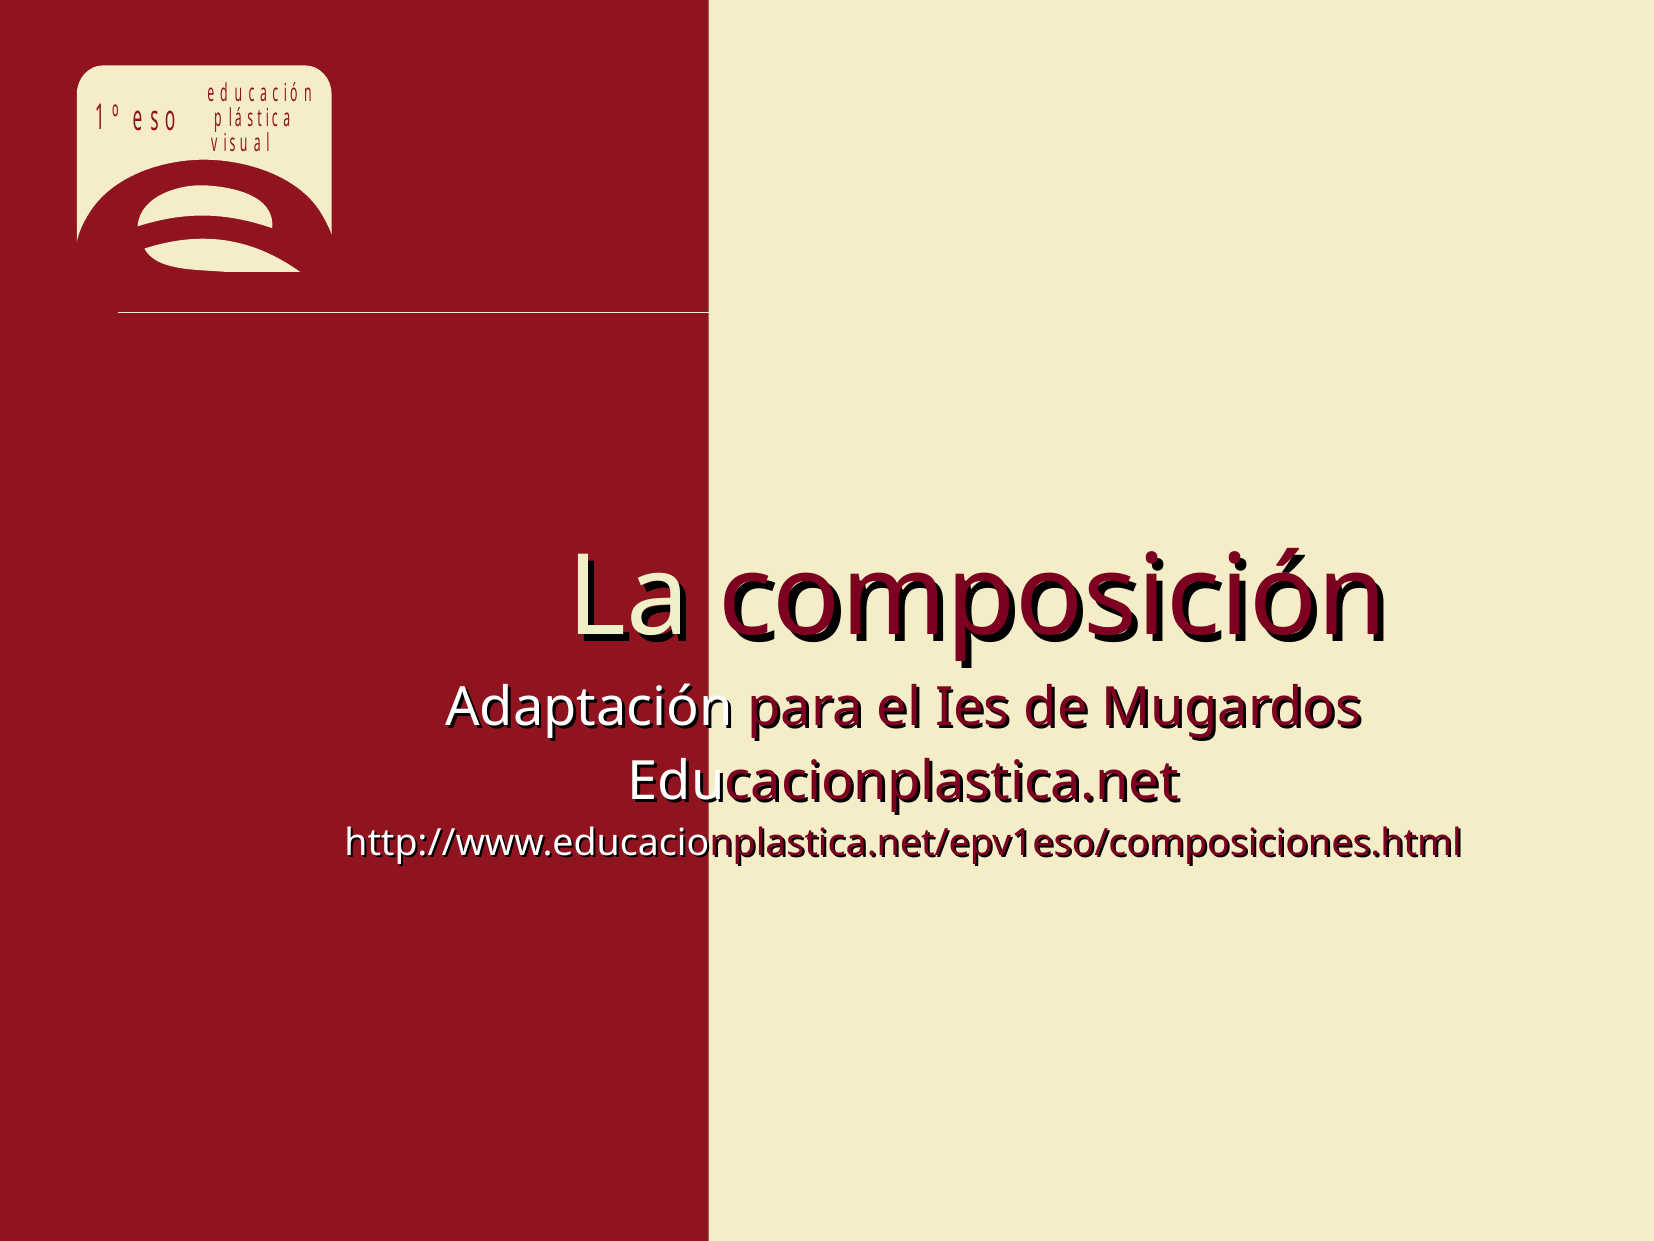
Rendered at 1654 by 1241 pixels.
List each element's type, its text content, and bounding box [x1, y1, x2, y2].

picture [0, 0, 1654, 1241]
subtitle La composición Adaptación para el Ies de Mugardos Educacionplastica.net http://www.educacionplastica.net/epv1eso/composiciones.html [159, 288, 1648, 1093]
